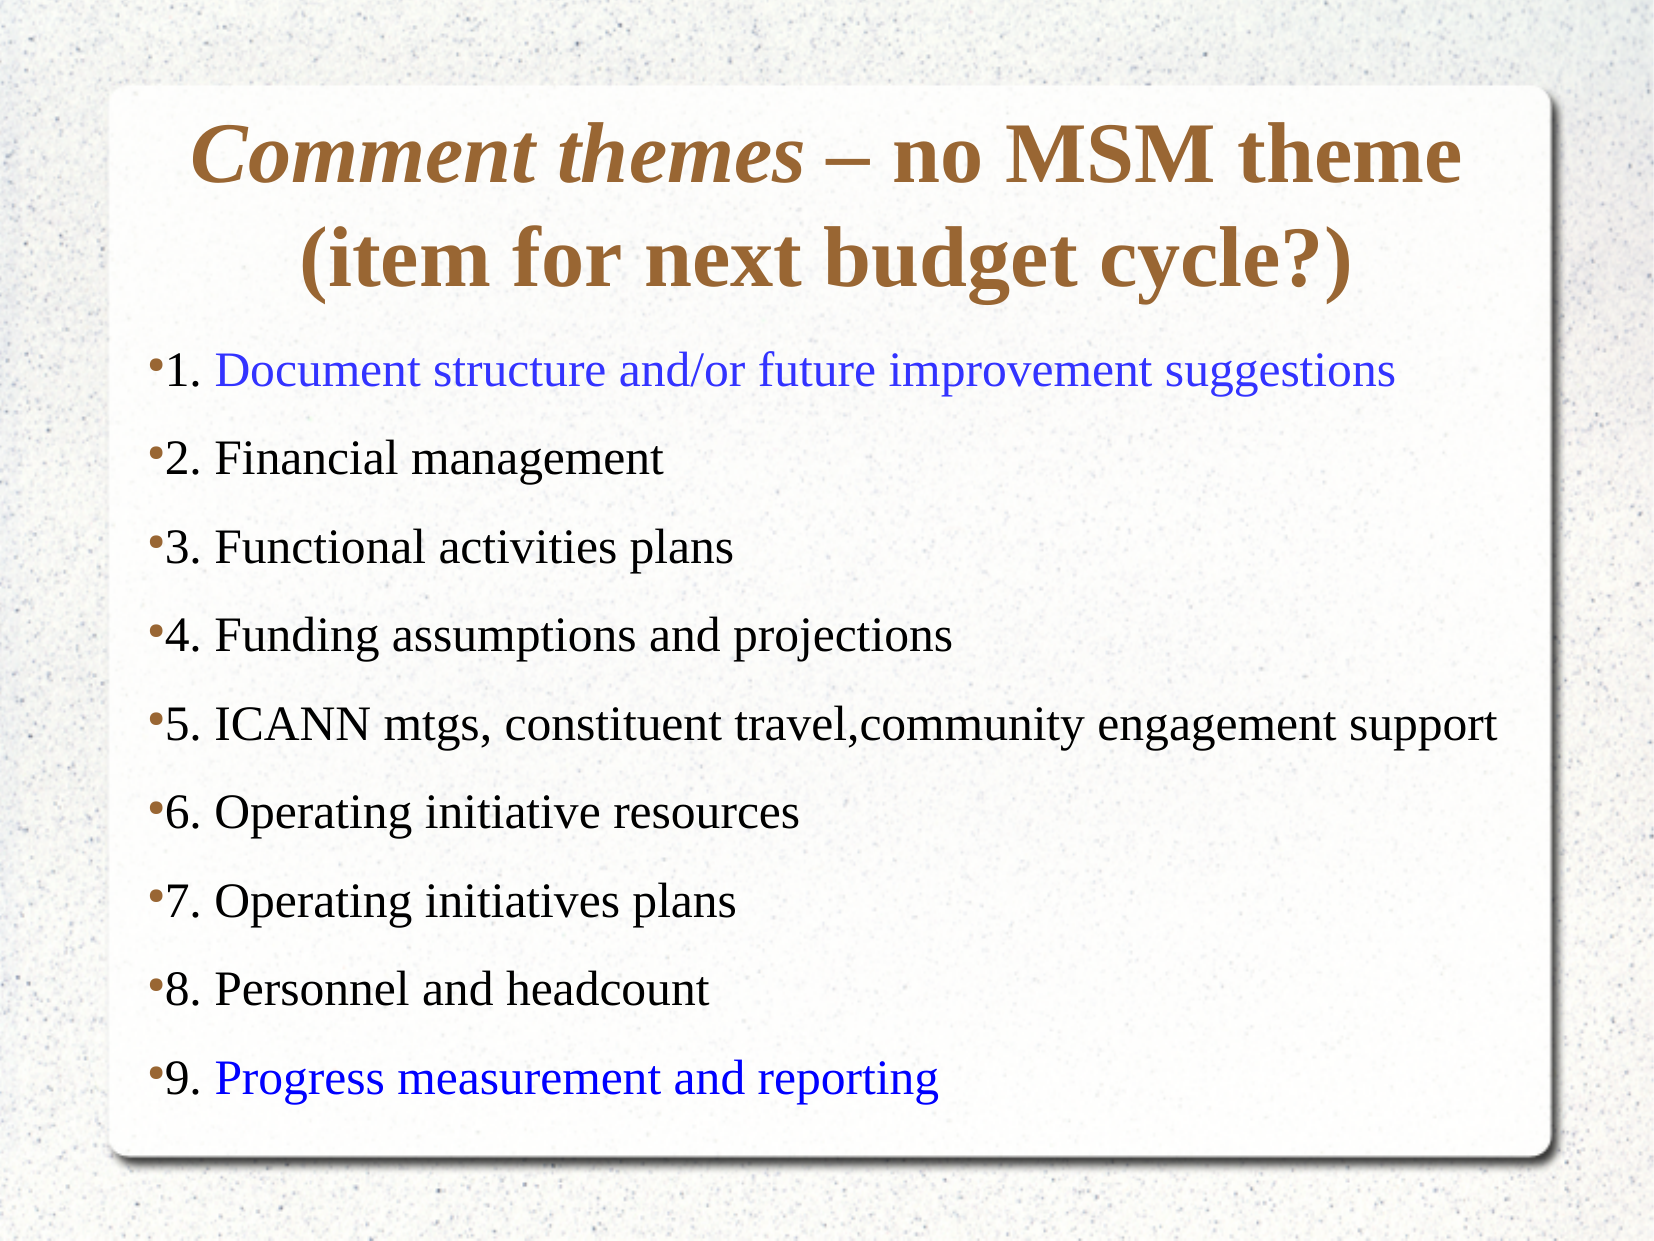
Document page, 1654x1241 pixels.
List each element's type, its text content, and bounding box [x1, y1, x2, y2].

title Comment themes – no MSM theme (item for next budget cycle?) [118, 96, 1536, 304]
list 1. Document structure and/or future improvement suggestions 2. Financial management 3. Functional activities plans 4. Funding assumptions and projections 5. ICANN mtgs, constituent travel,community engagement support 6. Operating initiative resources 7. Operating initiatives plans 8. Personnel and headcount 9. Progress measurement and reporting [147, 336, 1506, 1136]
